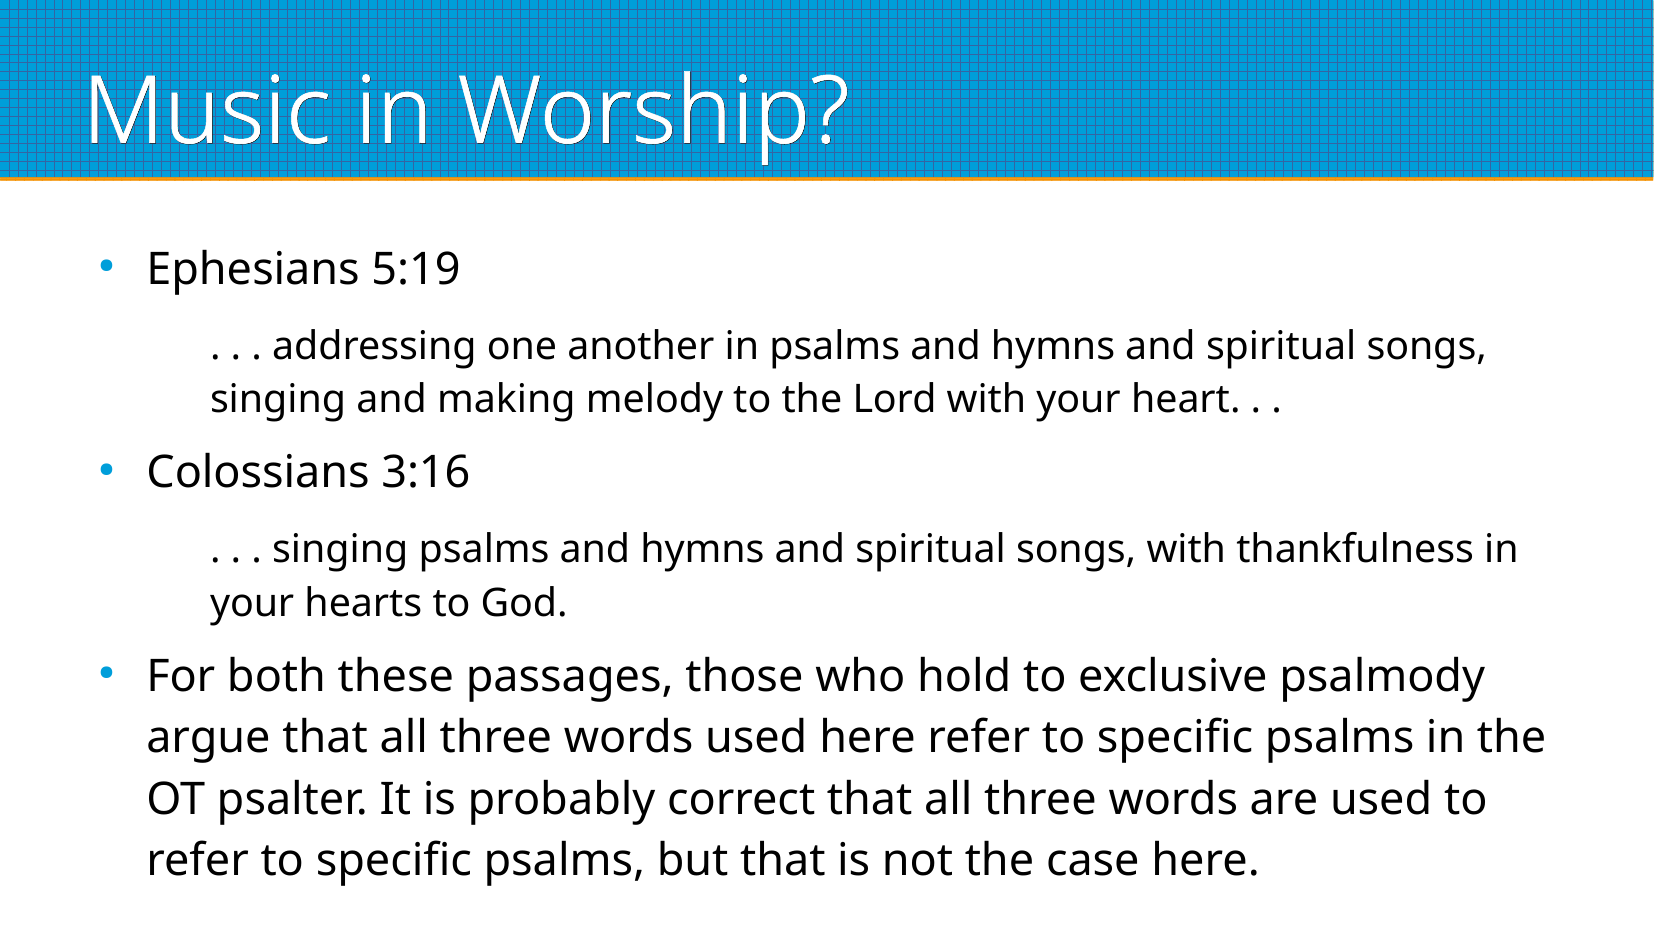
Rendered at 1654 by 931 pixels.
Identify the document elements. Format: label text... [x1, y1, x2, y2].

title Music in Worship? [82, 14, 1571, 171]
list Ephesians 5:19 . . . addressing one another in psalms and hymns and spiritual songs, singing and making melody to the Lord with your heart. . . Colossians 3:16 . . . singing psalms and hymns and spiritual songs, with thankfulness in your hearts to God. For both these passages, those who hold to exclusive psalmody argue that all three words used here refer to specific psalms in the OT psalter. It is probably correct that all three words are used to refer to specific psalms, but that is not the case here. [82, 236, 1563, 901]
